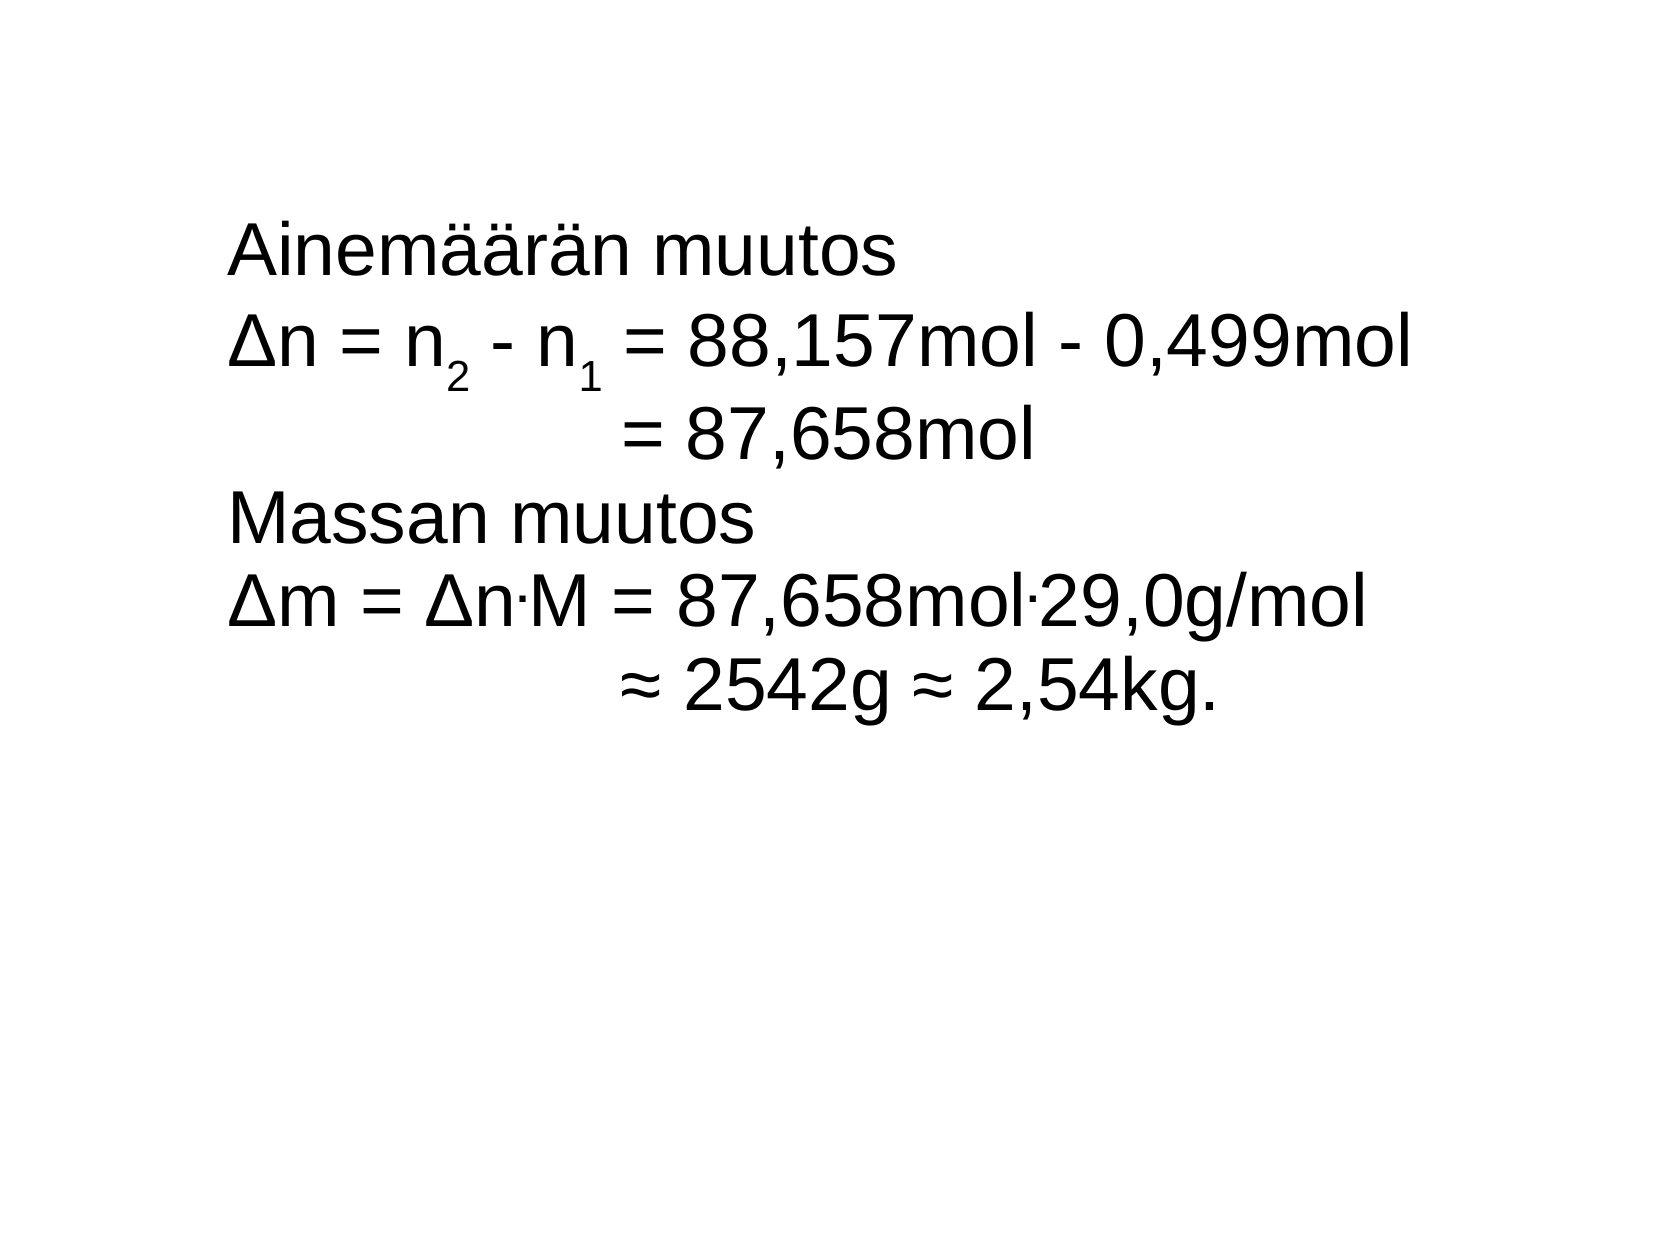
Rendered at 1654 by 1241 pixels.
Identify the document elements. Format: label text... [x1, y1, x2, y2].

text_box Ainemäärän muutos Δn = n2 - n1 = 88,157mol - 0,499mol = 87,658mol Massan muutos Δm = Δn.M = 87,658mol.29,0g/mol ≈ 2542g ≈ 2,54kg. [212, 200, 1654, 1241]
